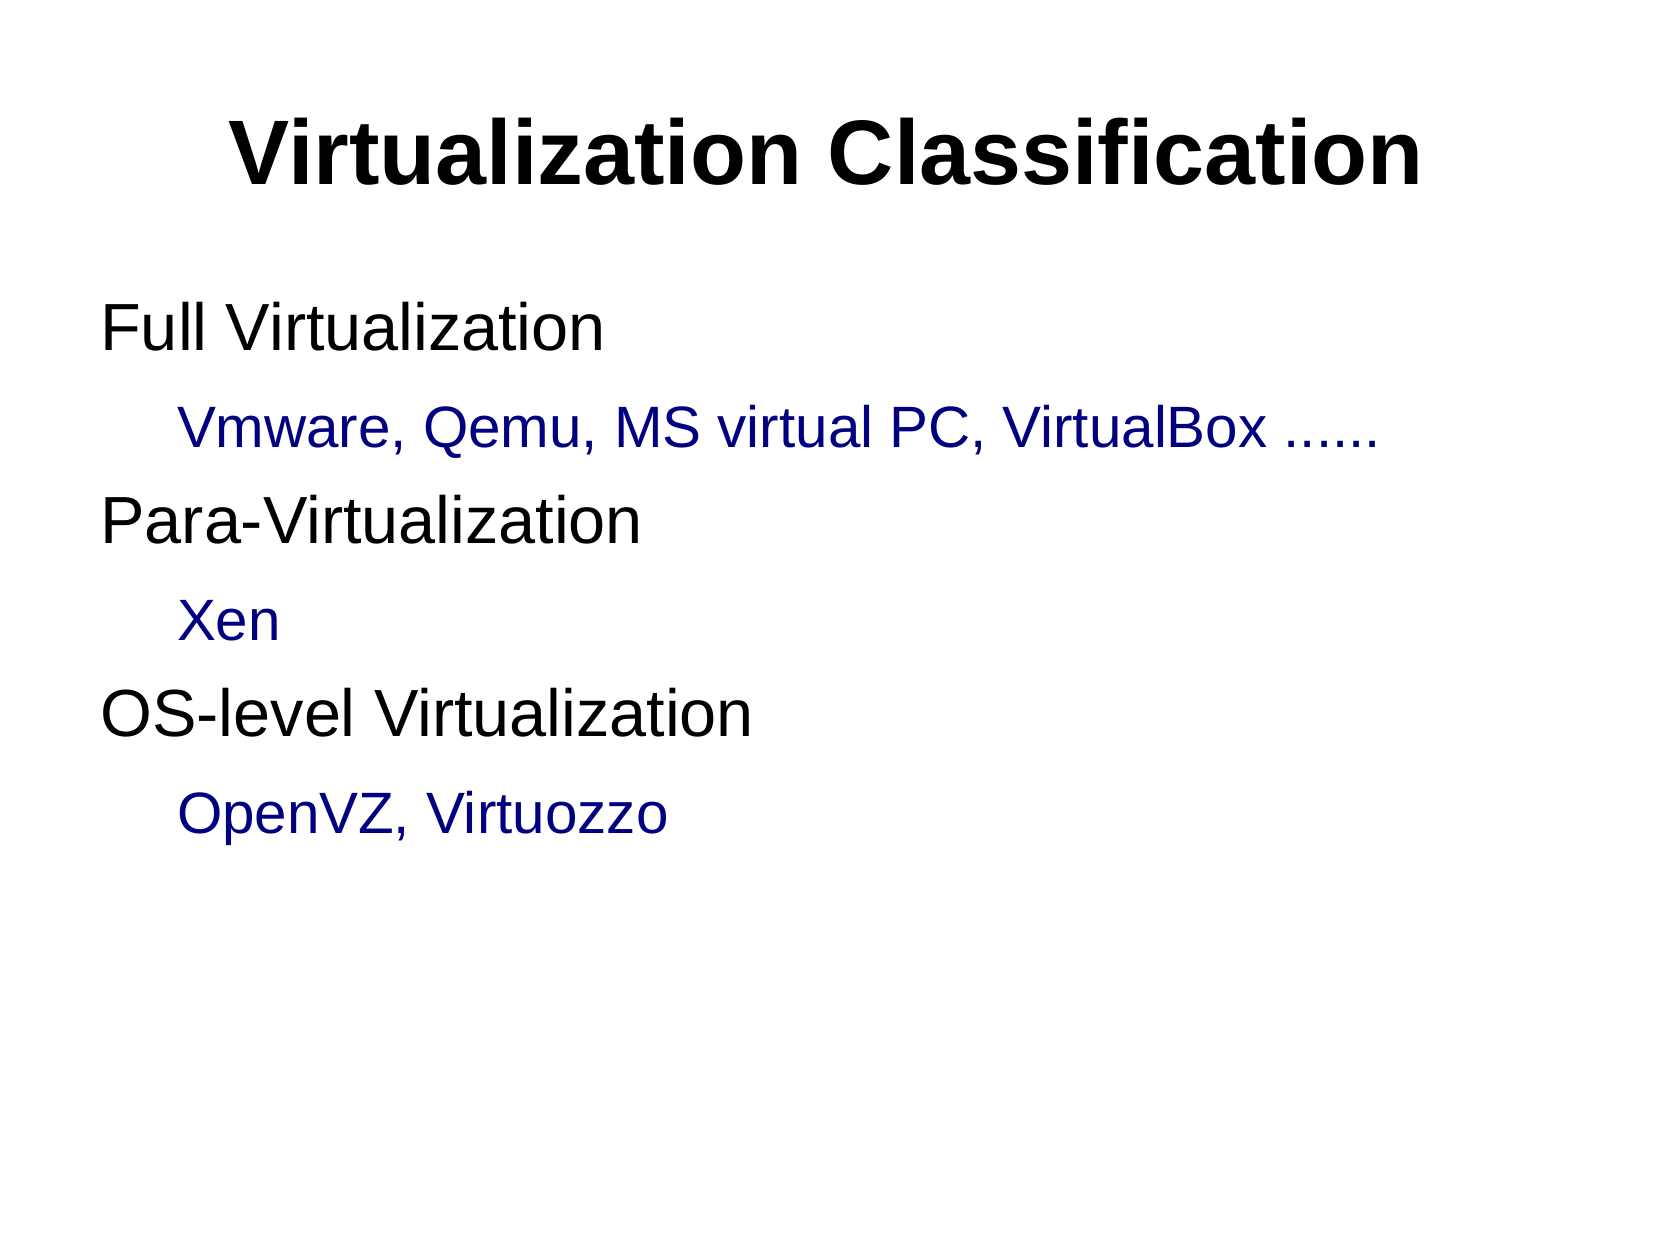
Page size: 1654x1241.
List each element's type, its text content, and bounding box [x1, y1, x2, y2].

title Virtualization Classification [82, 49, 1571, 257]
list Full Virtualization Vmware, Qemu, MS virtual PC, VirtualBox ...... Para-Virtualization Xen OS-level Virtualization OpenVZ, Virtuozzo [82, 290, 1571, 1094]
